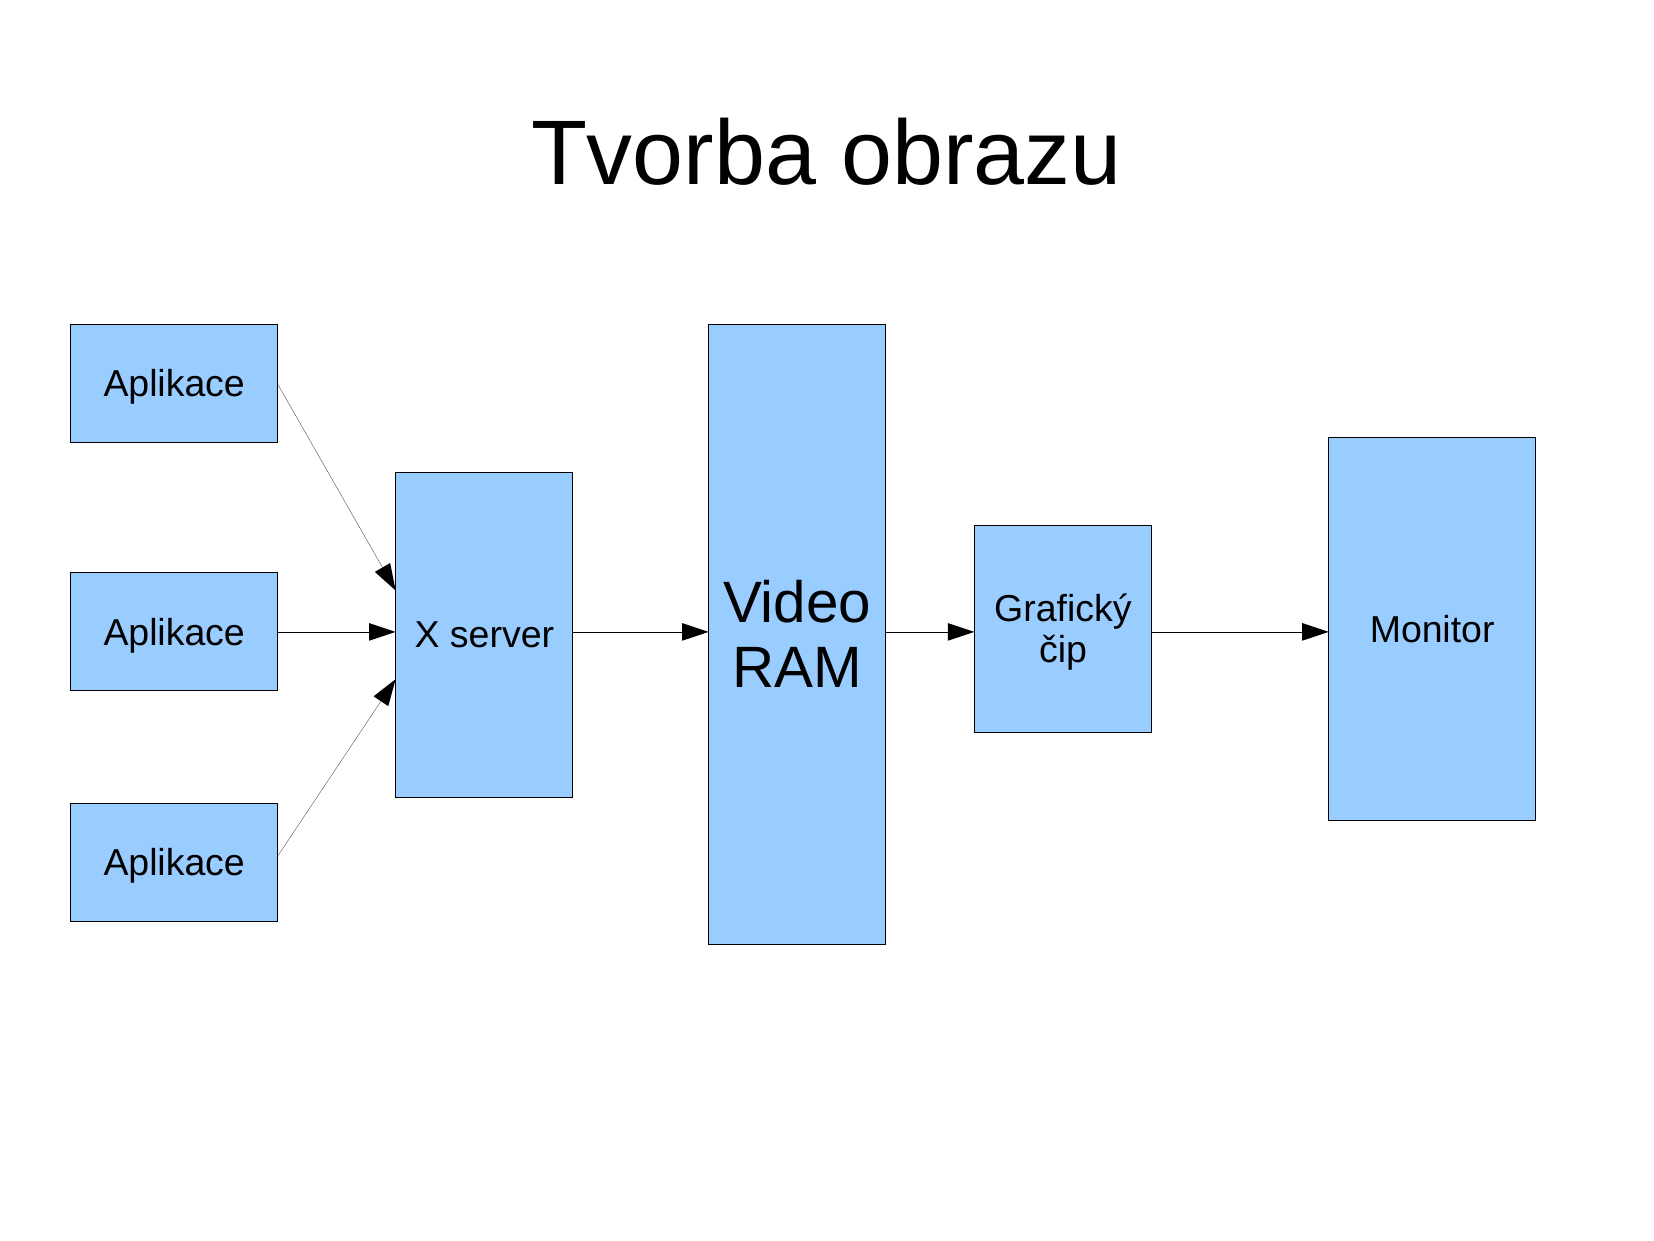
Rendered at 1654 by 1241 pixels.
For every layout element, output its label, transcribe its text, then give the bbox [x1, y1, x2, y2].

text_box Aplikace [70, 324, 278, 443]
text_box Monitor [1328, 437, 1536, 821]
text_box Grafický čip [974, 525, 1152, 733]
text_box Aplikace [70, 572, 278, 691]
title Tvorba obrazu [82, 56, 1571, 250]
text_box Aplikace [70, 803, 278, 922]
text_box X server [395, 472, 573, 798]
text_box Video RAM [708, 324, 886, 945]
